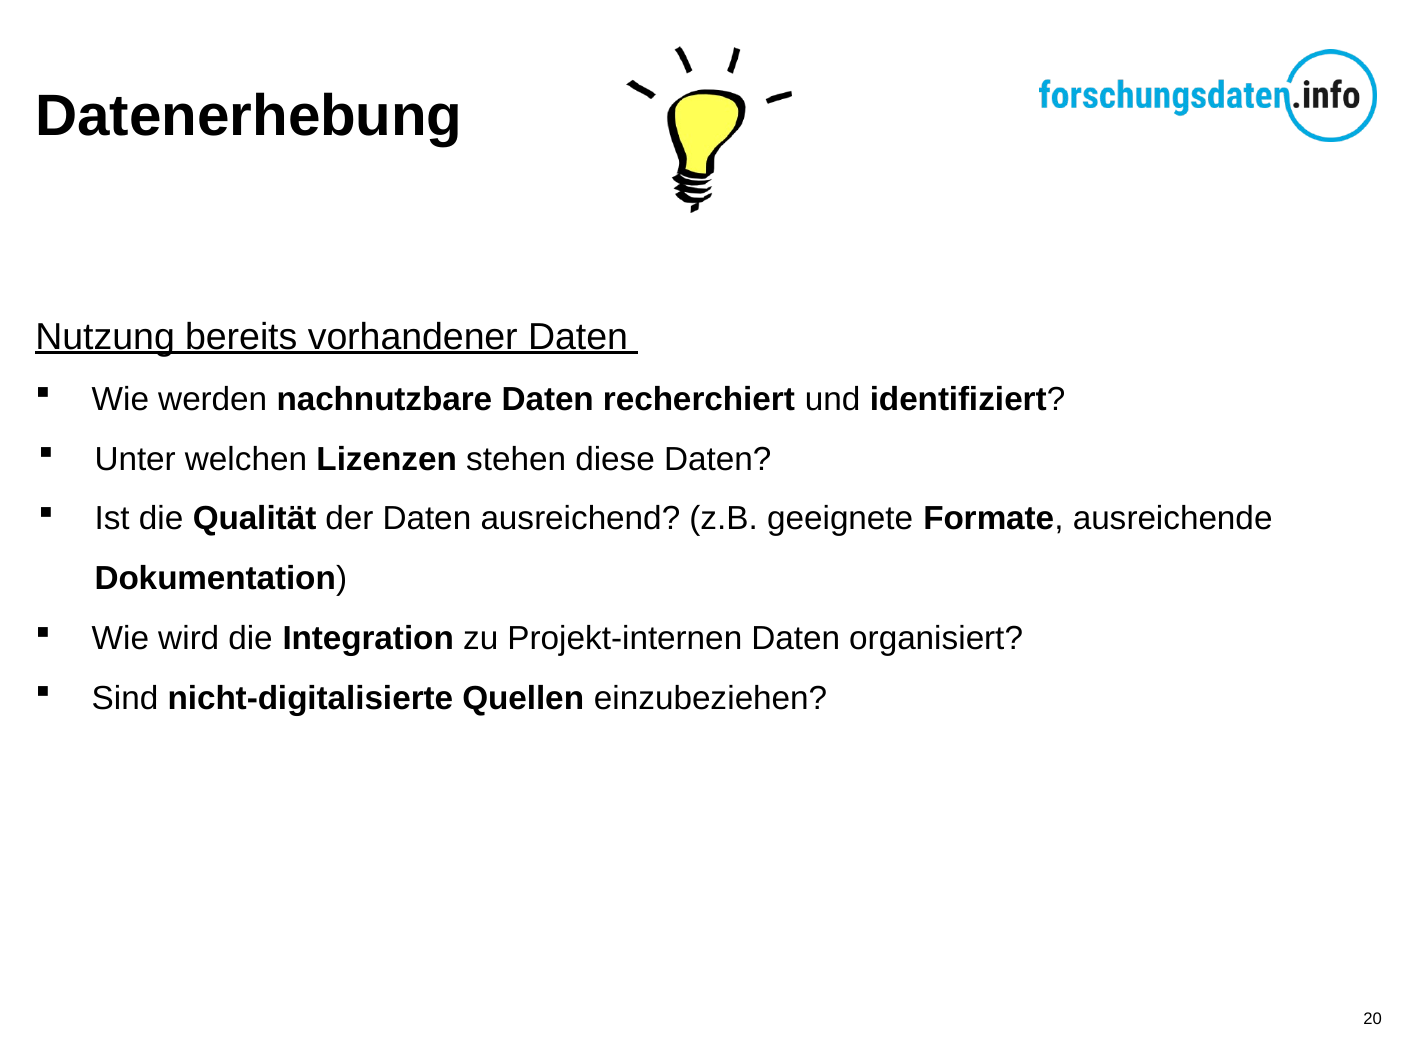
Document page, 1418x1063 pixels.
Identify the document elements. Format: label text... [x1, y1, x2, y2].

list Nutzung bereits vorhandener Daten Wie werden nachnutzbare Daten recherchiert und identifiziert? Unter welchen Lizenzen stehen diese Daten? Ist die Qualität der Daten ausreichend? (z.B. geeignete Formate, ausreichende Dokumentation) Wie wird die Integration zu Projekt-internen Daten organisiert? Sind nicht-digitalisierte Quellen einzubeziehen? [35, 289, 1382, 934]
picture [626, 46, 792, 213]
picture [1339, 49, 1377, 85]
picture [1039, 49, 1372, 142]
slide_number <Nummer> [1015, 1003, 1382, 1028]
picture [1342, 107, 1377, 142]
title Datenerhebung [35, 76, 1052, 254]
picture [1058, 93, 1062, 103]
